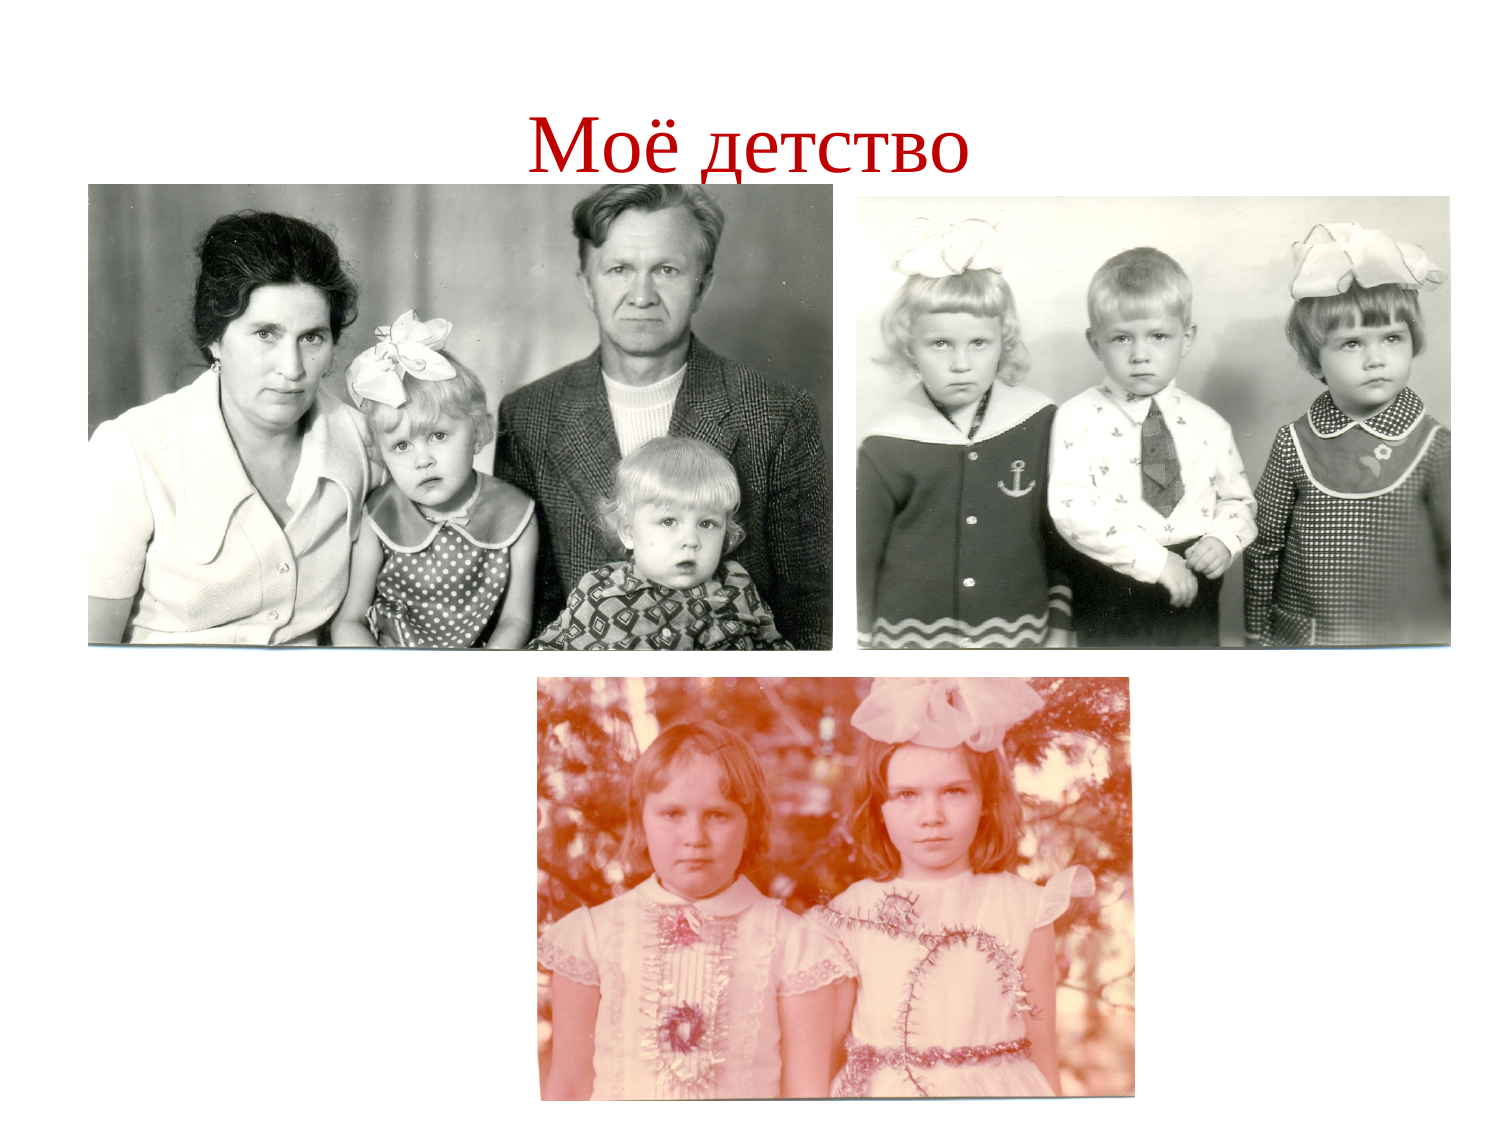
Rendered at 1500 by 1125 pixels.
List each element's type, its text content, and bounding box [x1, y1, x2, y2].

picture [537, 677, 1135, 1101]
picture [88, 184, 833, 651]
title Моё детство [75, 50, 1425, 238]
picture [856, 196, 1451, 651]
